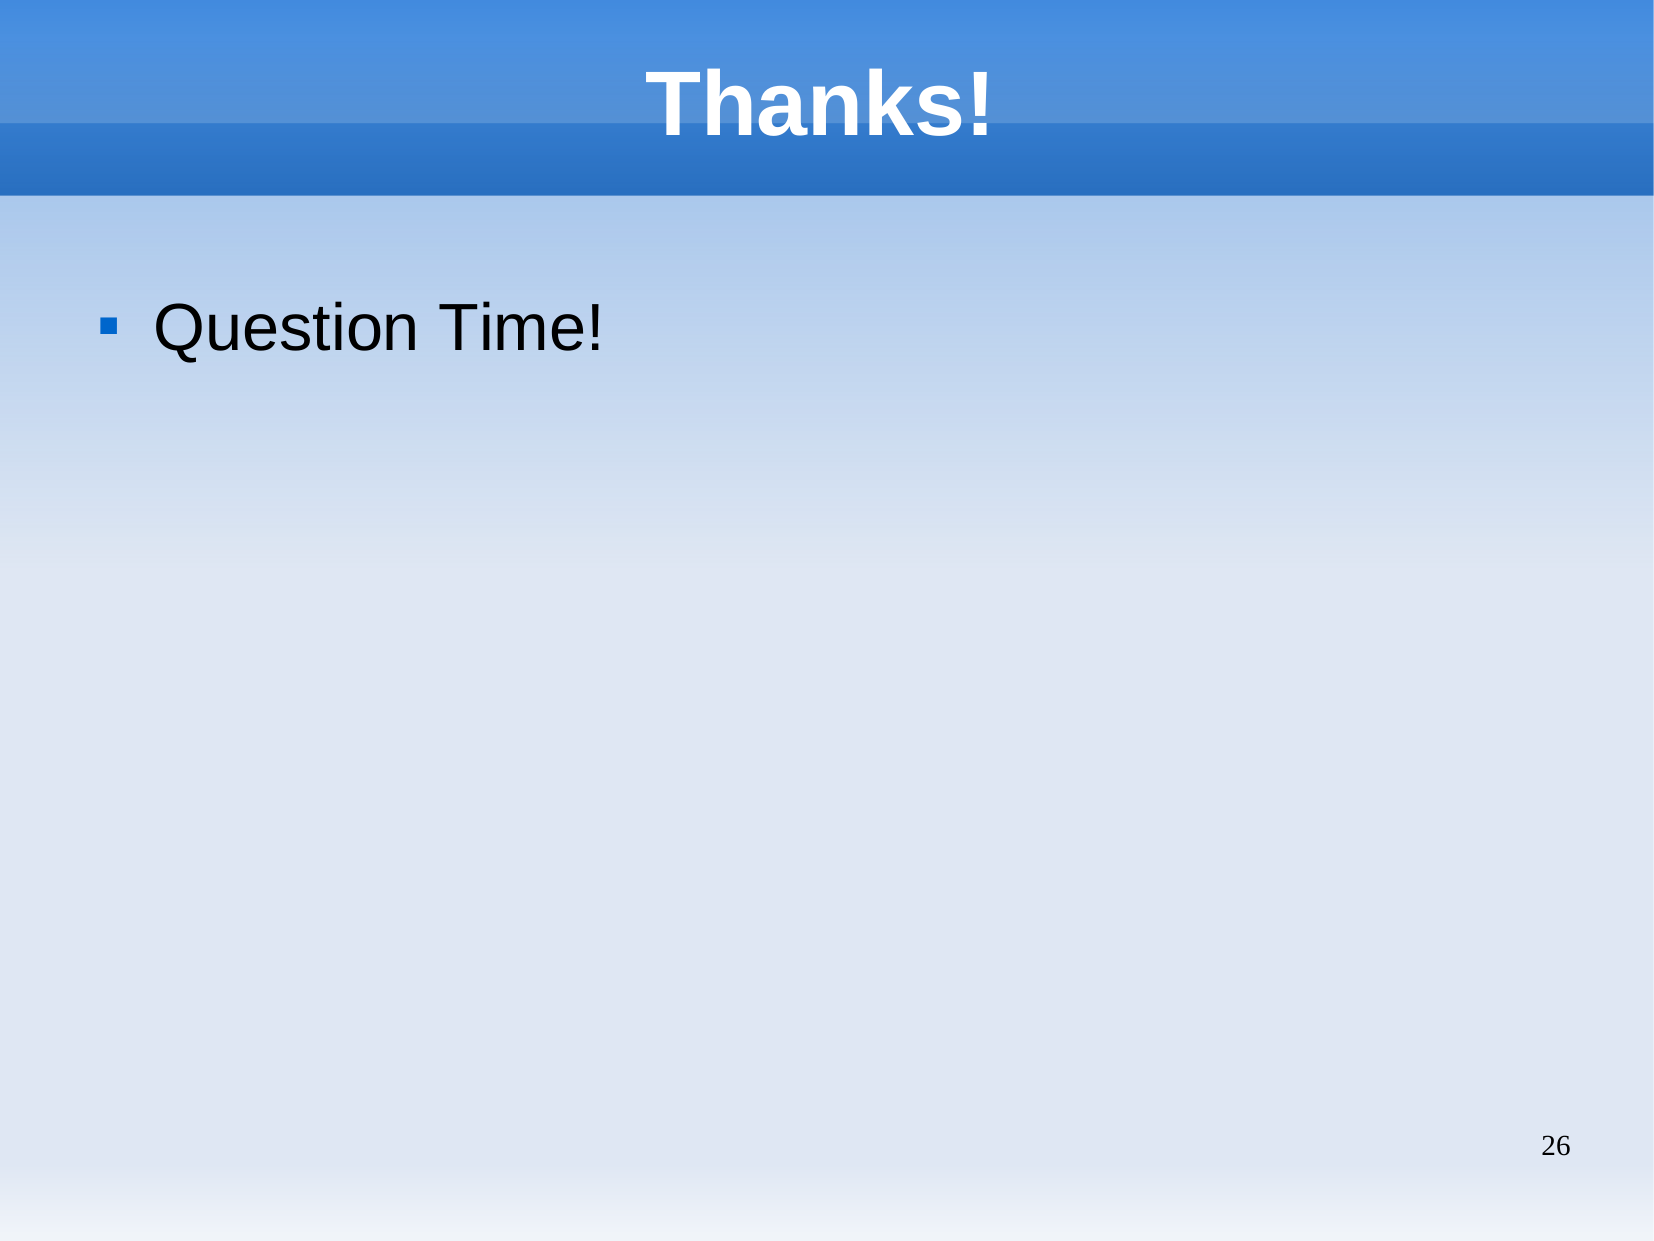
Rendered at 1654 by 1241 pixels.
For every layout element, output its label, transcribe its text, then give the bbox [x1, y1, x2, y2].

picture [0, 0, 1654, 1241]
list Question Time! [82, 290, 1571, 1109]
title Thanks! [76, 0, 1565, 208]
